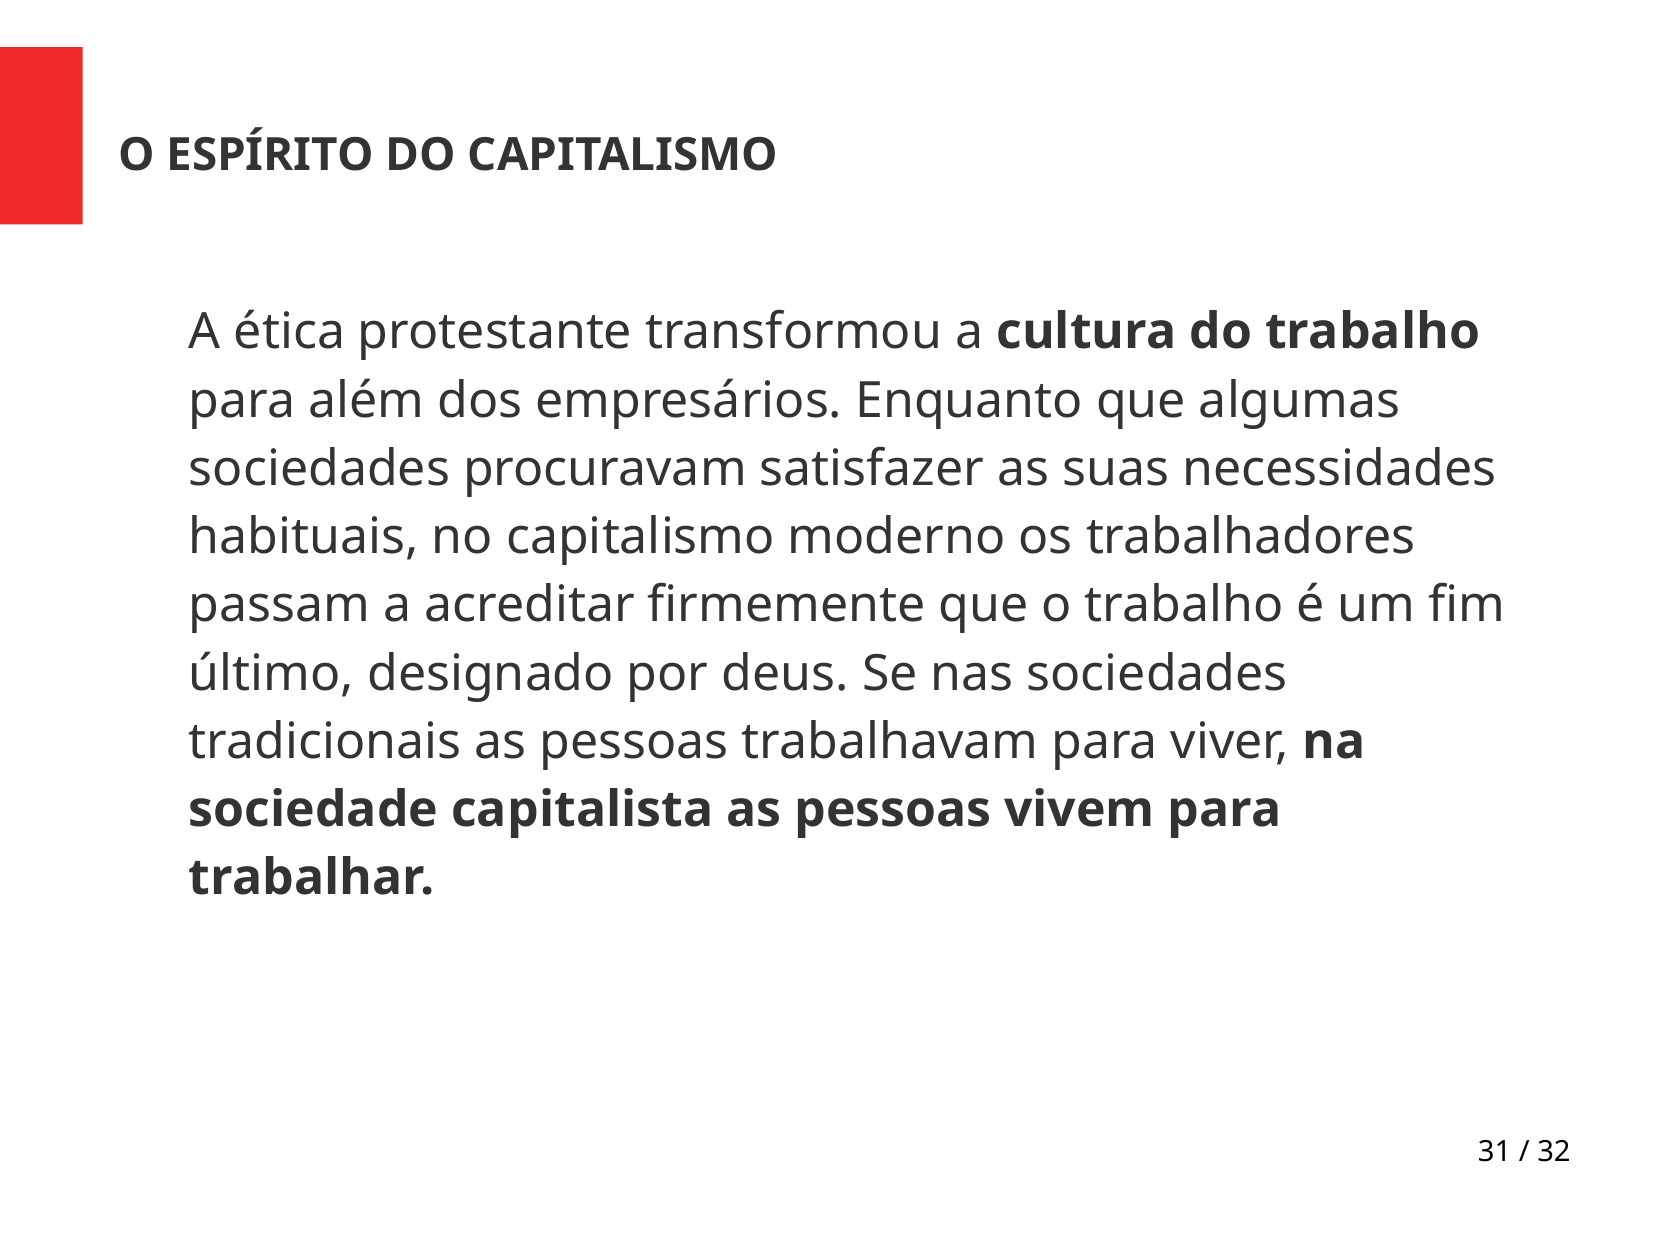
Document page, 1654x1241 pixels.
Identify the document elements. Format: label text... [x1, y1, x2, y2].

title O ESPÍRITO DO CAPITALISMO [118, 49, 1571, 257]
list A ética protestante transformou a cultura do trabalho para além dos empresários. Enquanto que algumas sociedades procuravam satisfazer as suas necessidades habituais, no capitalismo moderno os trabalhadores passam a acreditar firmemente que o trabalho é um fim último, designado por deus. Se nas sociedades tradicionais as pessoas trabalhavam para viver, na sociedade capitalista as pessoas vivem para trabalhar. [118, 295, 1536, 1015]
